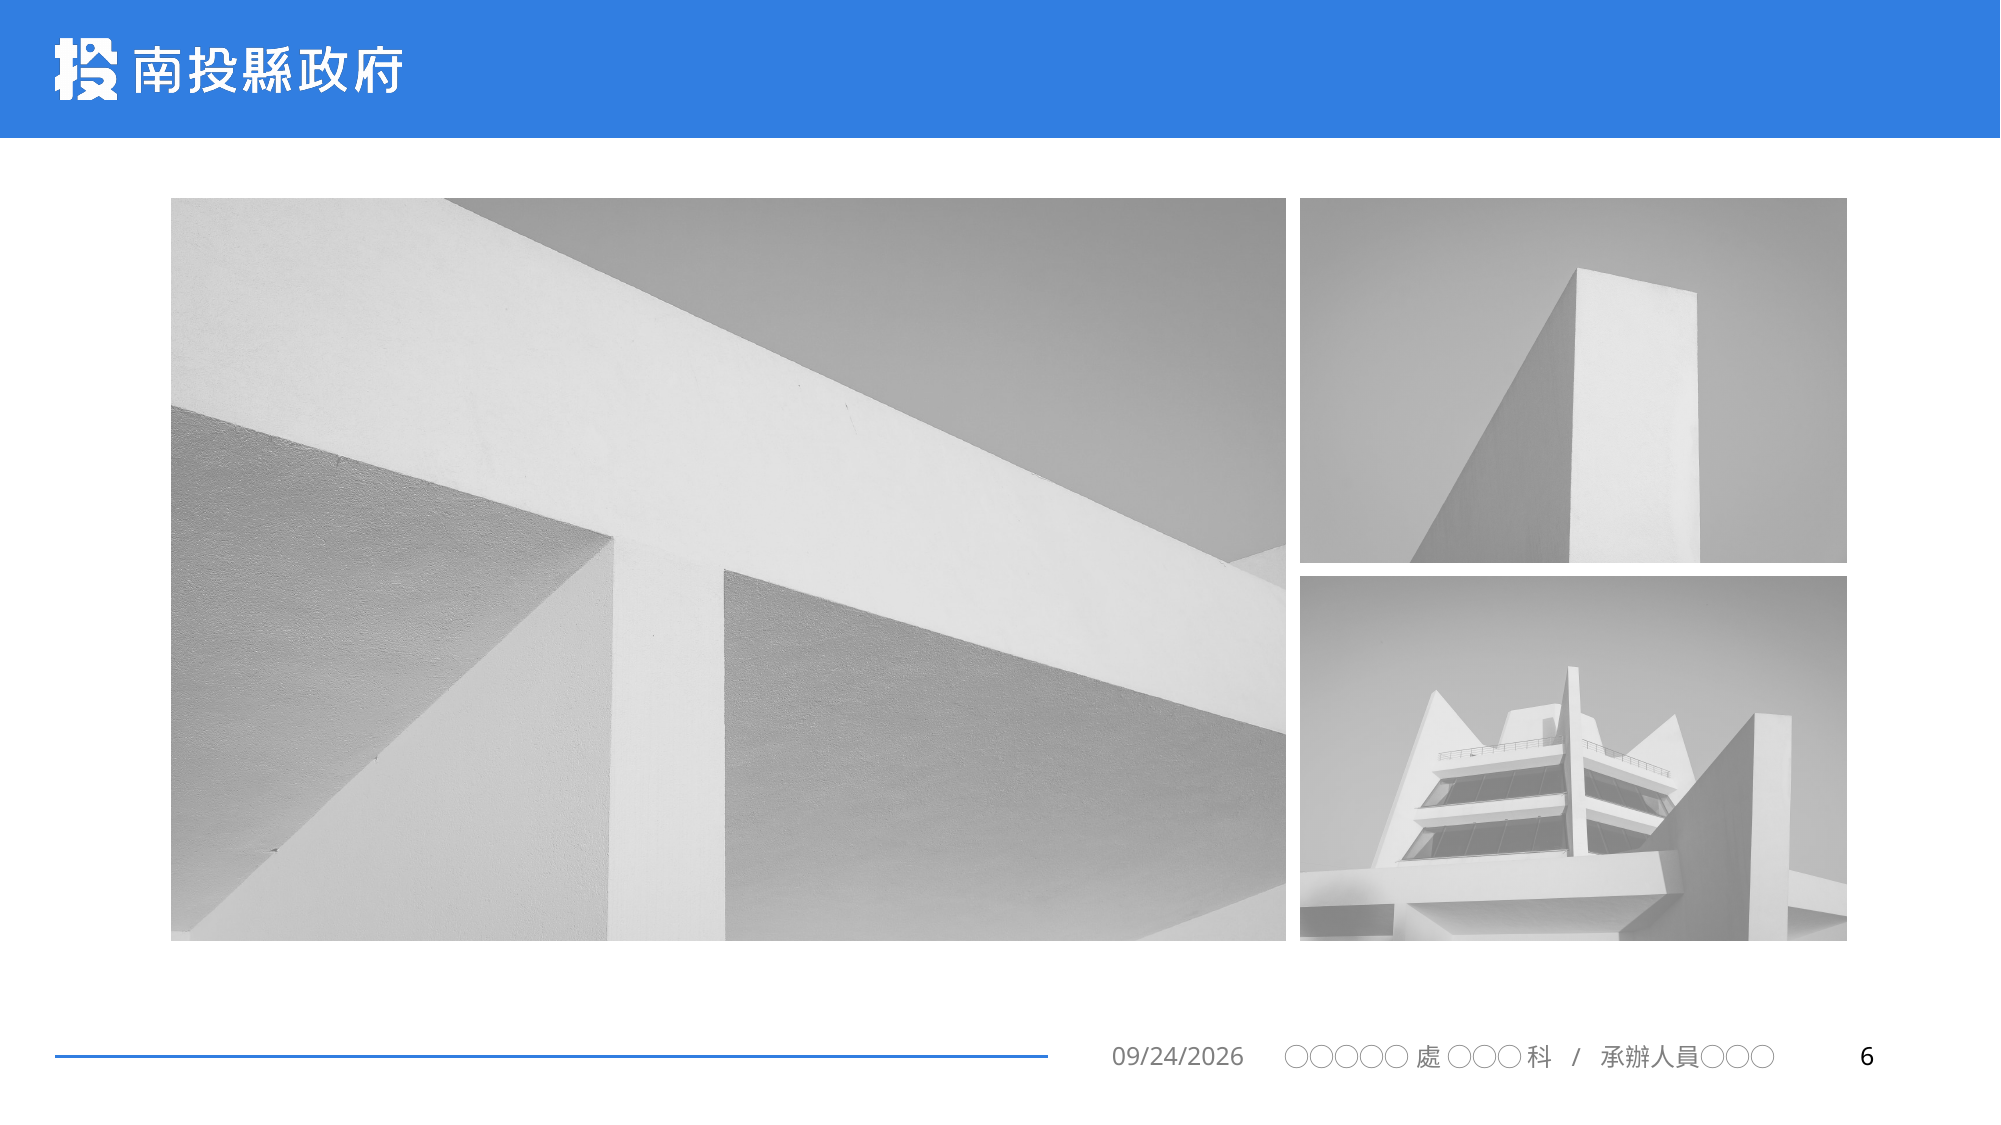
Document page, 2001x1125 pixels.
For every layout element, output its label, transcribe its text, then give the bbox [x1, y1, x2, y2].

picture [1300, 576, 1847, 941]
text_box <編號> [1845, 1025, 1945, 1086]
picture [171, 198, 1286, 941]
text_box ◯◯◯◯◯處 ◯◯◯ 科 / 承辦人員◯◯◯ [1269, 1025, 1810, 1086]
picture [55, 38, 402, 100]
text_box 07/29/2024 [1096, 1025, 1260, 1086]
picture [1300, 198, 1847, 563]
